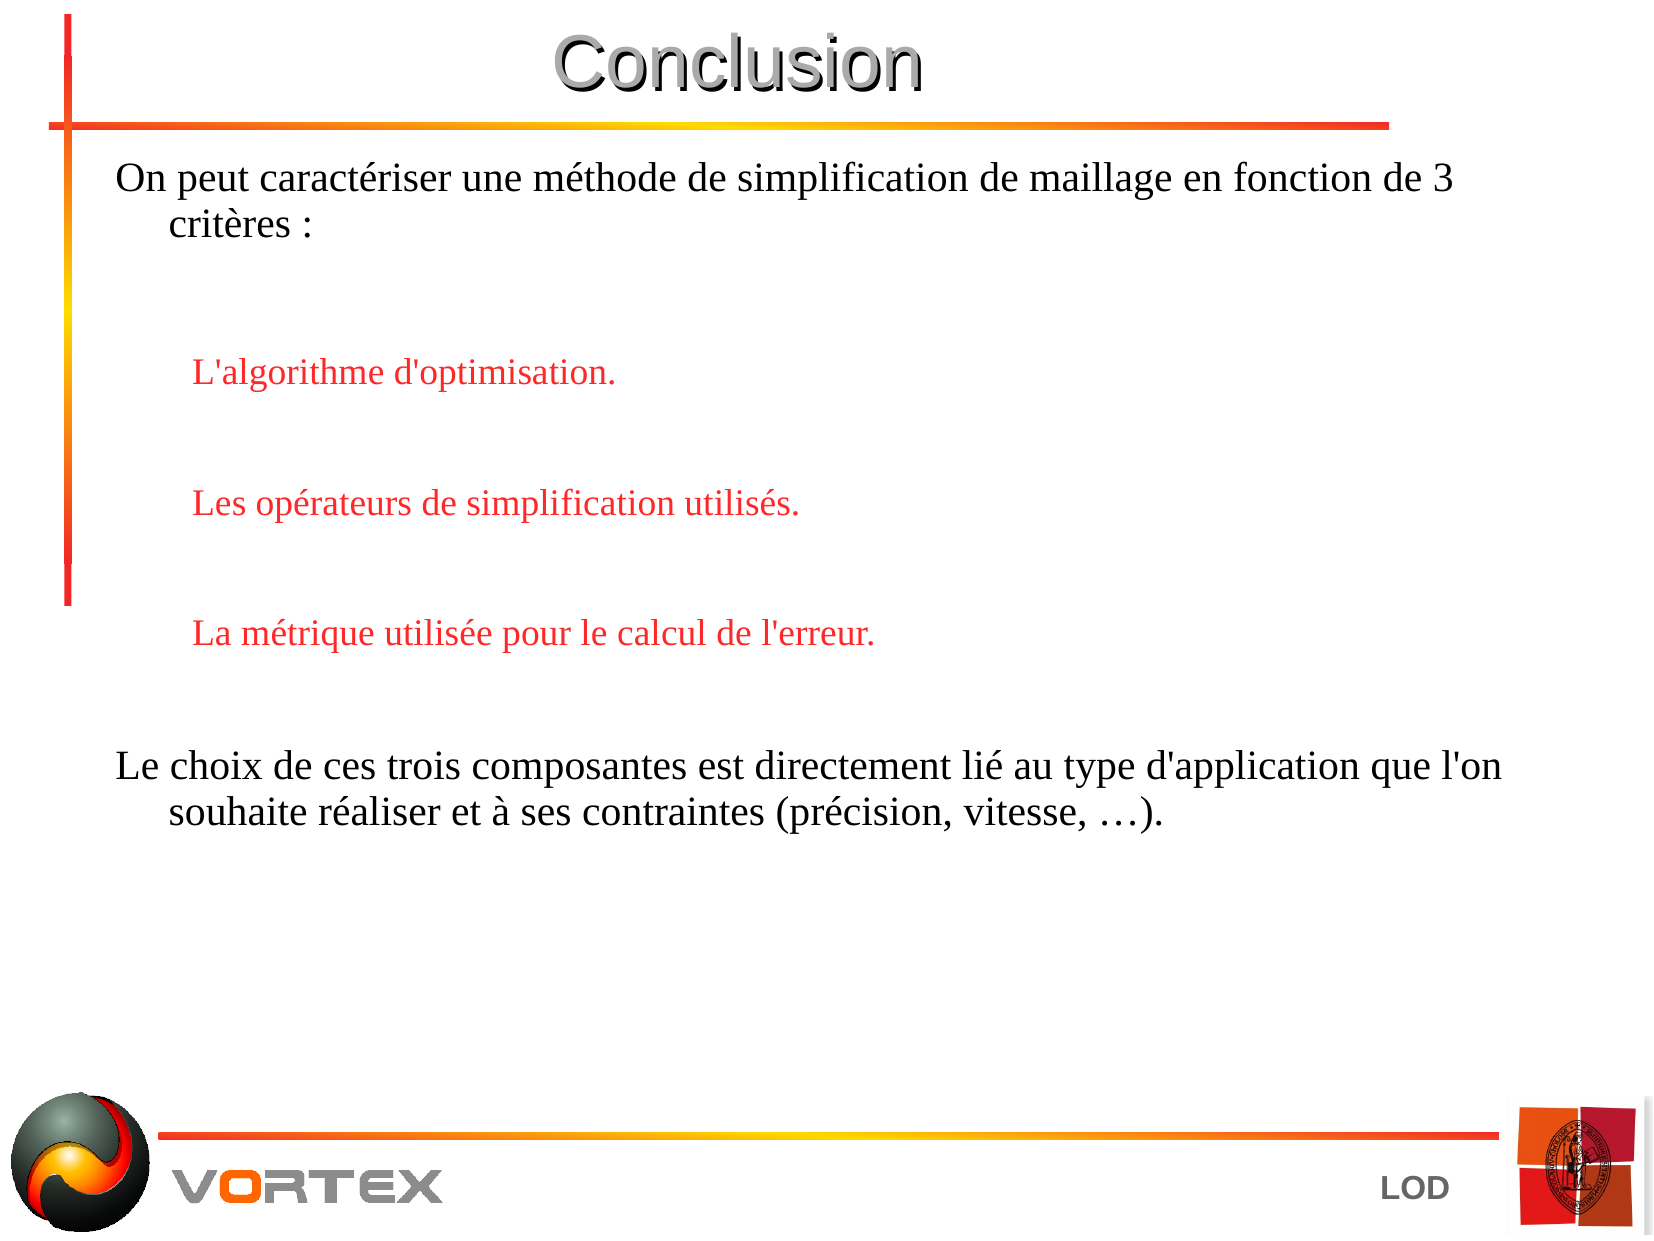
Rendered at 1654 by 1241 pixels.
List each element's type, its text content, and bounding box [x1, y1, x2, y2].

title Conclusion [82, 4, 1392, 120]
list On peut caractériser une méthode de simplification de maillage en fonction de 3 critères : L'algorithme d'optimisation. Les opérateurs de simplification utilisés. La métrique utilisée pour le calcul de l'erreur. Le choix de ces trois composantes est directement lié au type d'application que l'on souhaite réaliser et à ses contraintes (précision, vitesse, …). [97, 153, 1571, 1109]
picture [11, 1092, 443, 1232]
picture [1505, 1096, 1653, 1235]
